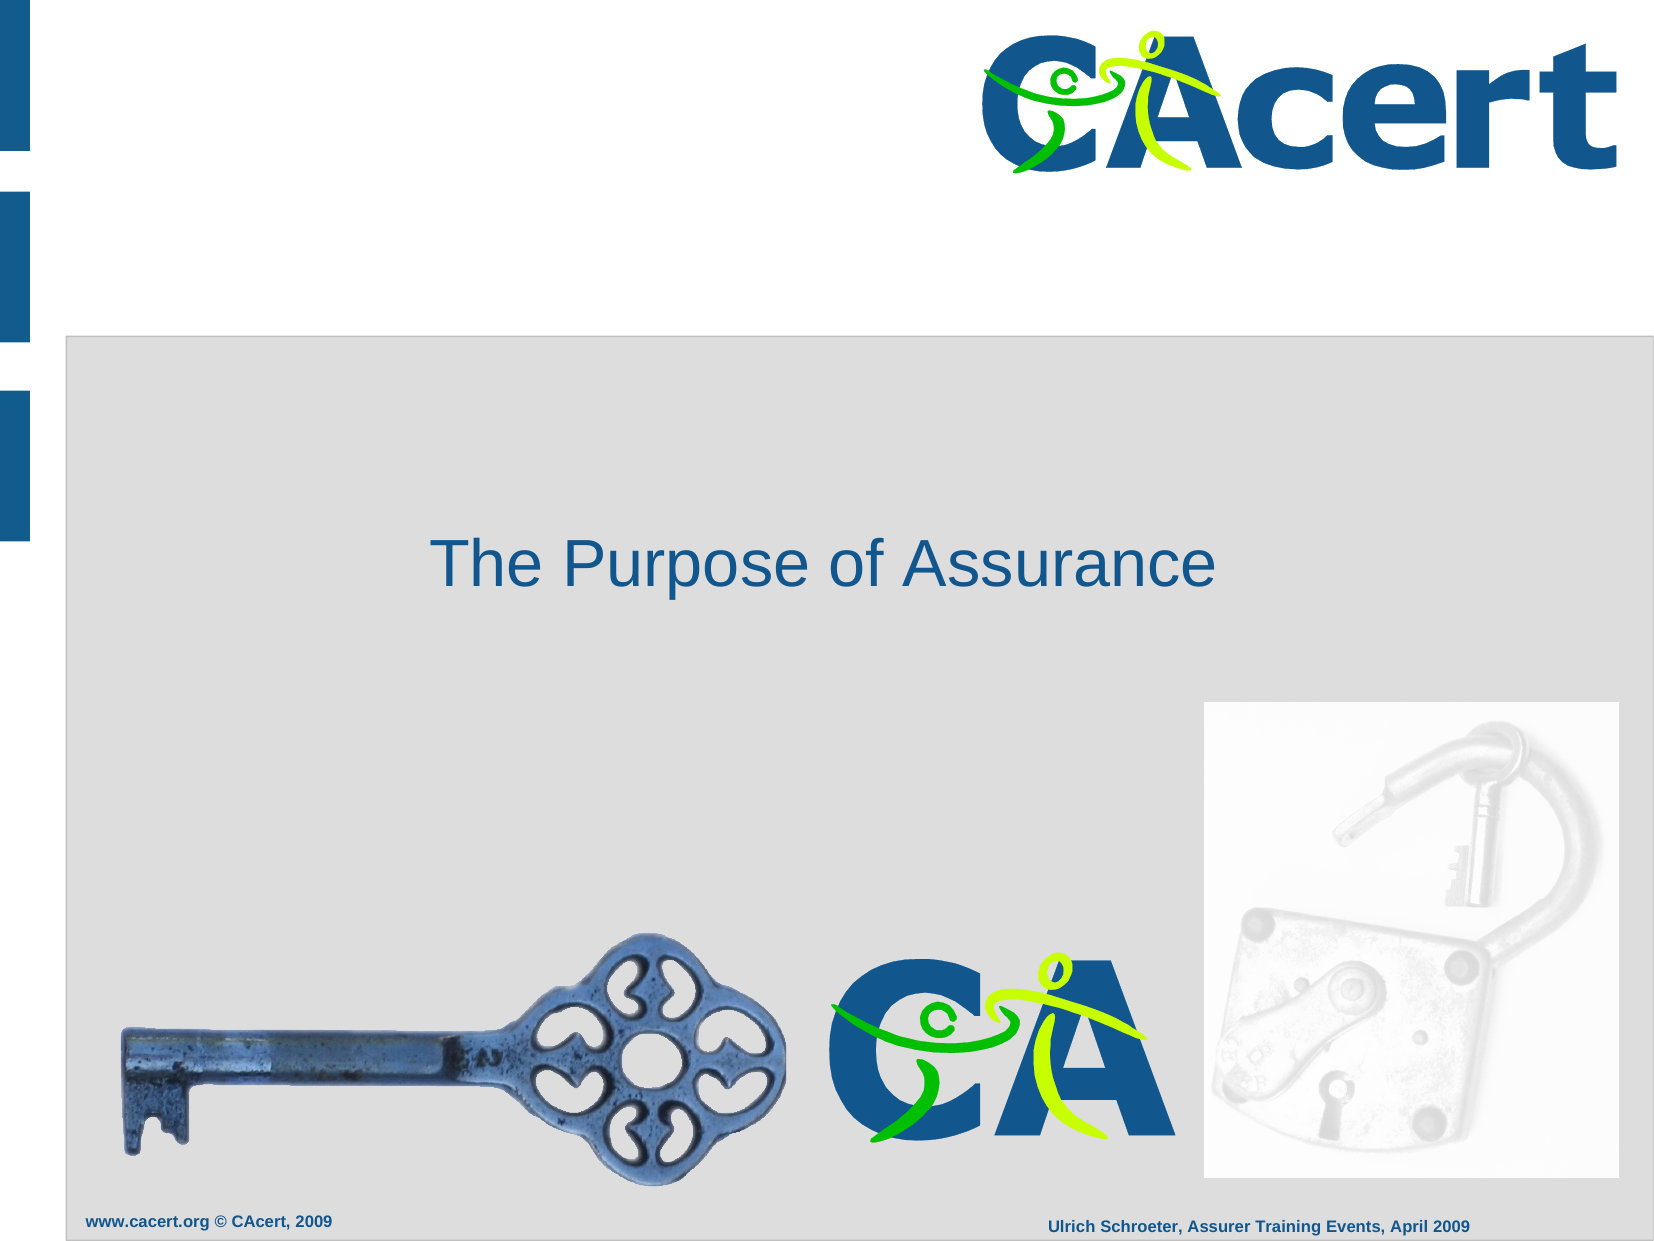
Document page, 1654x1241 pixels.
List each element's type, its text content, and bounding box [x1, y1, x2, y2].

picture [1204, 702, 1619, 1178]
picture [106, 915, 800, 1203]
picture [826, 950, 1177, 1145]
title The Purpose of Assurance [118, 442, 1530, 601]
